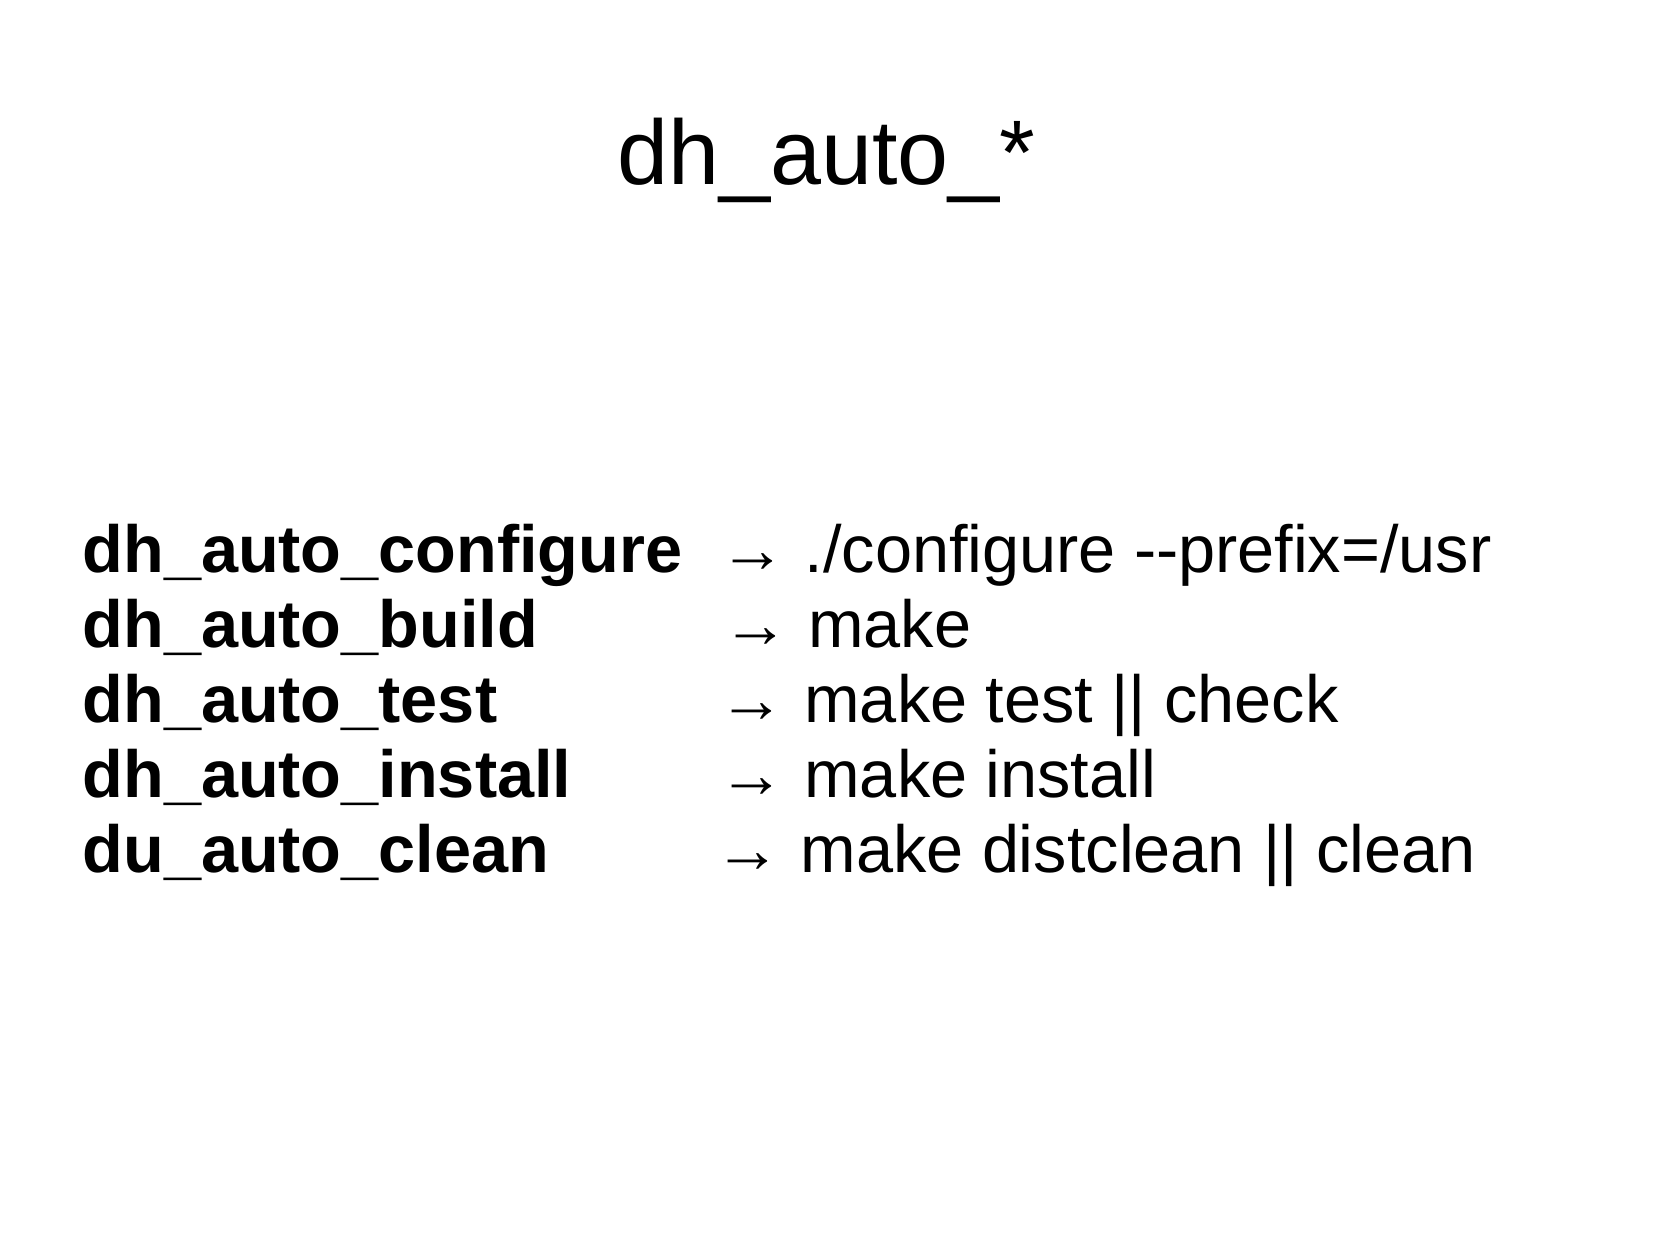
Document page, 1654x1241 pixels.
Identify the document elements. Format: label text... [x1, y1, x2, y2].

title dh_auto_* [82, 56, 1571, 250]
subtitle dh_auto_configure → ./configure --prefix=/usr dh_auto_build → make dh_auto_test → make test || check dh_auto_install → make install du_auto_clean → make distclean || clean [82, 297, 1571, 1102]
